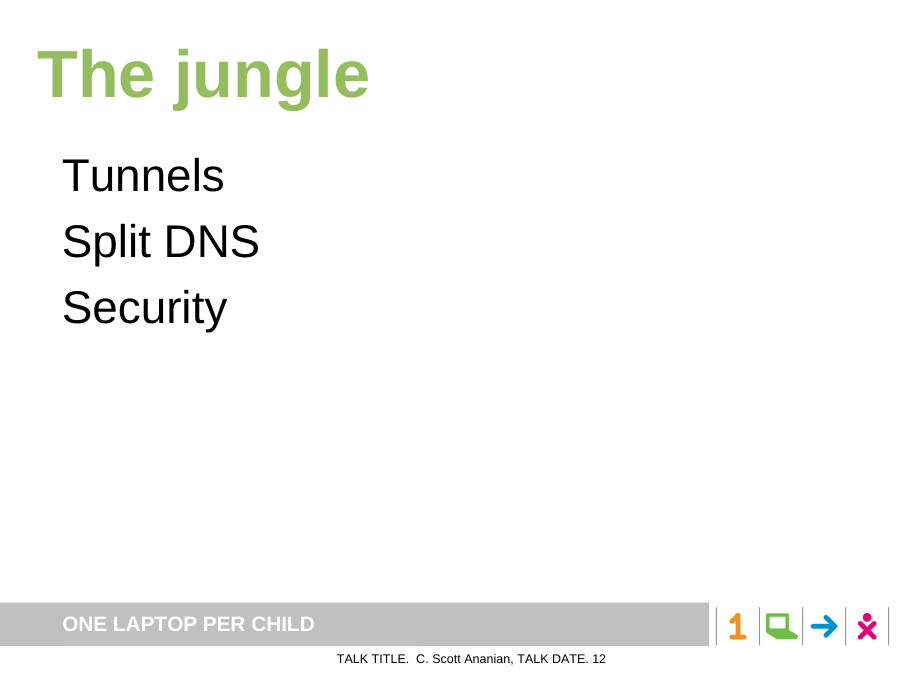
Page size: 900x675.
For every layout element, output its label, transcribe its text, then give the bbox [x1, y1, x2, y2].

list Tunnels Split DNS Security [61, 150, 844, 675]
picture [844, 598, 898, 655]
title The jungle [37, 37, 856, 211]
